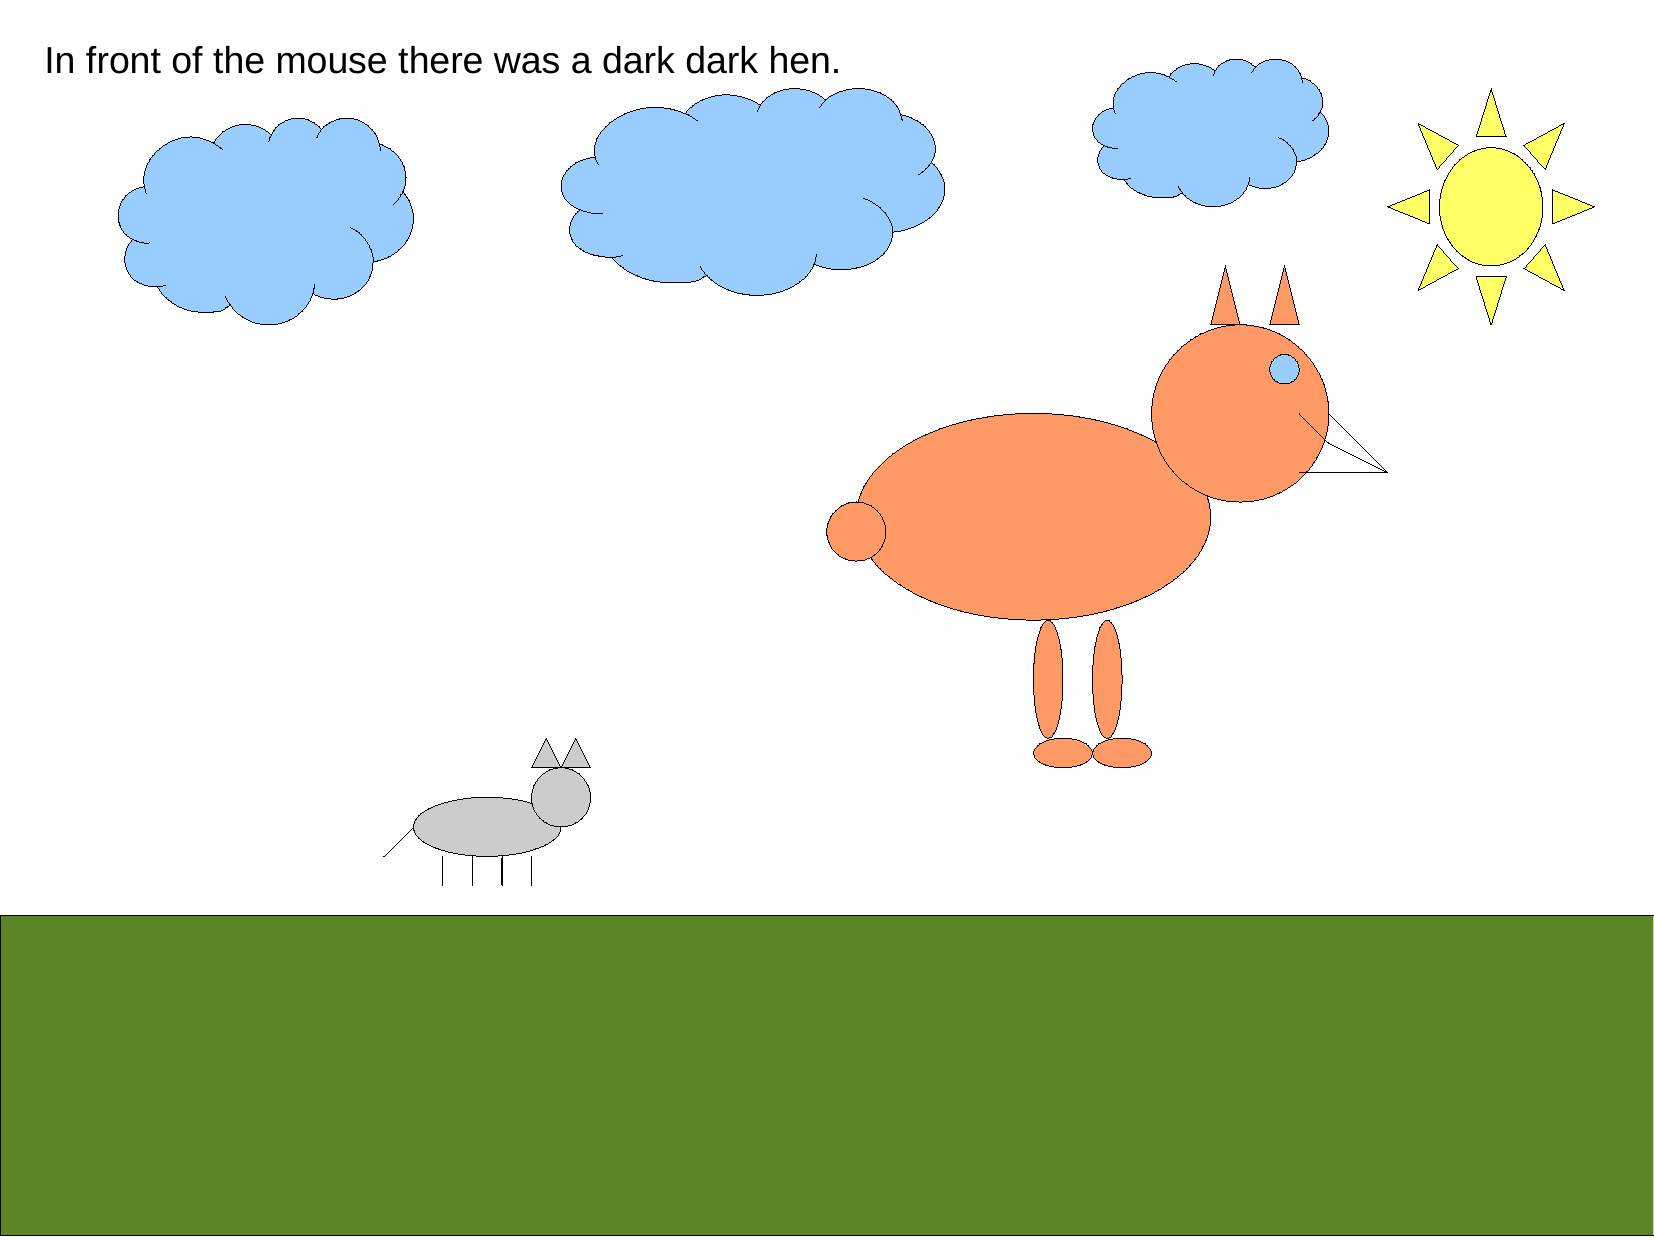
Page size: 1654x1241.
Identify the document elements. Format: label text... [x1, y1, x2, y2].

text_box [1439, 147, 1543, 266]
text_box [1552, 189, 1595, 224]
text_box [1387, 189, 1430, 224]
text_box [826, 265, 1329, 768]
text_box [1269, 265, 1300, 325]
text_box [561, 88, 945, 296]
text_box [1523, 123, 1565, 170]
text_box [1092, 59, 1329, 207]
text_box [0, 915, 1654, 1236]
text_box [413, 738, 591, 886]
text_box [1476, 88, 1507, 137]
text_box [118, 118, 414, 325]
text_box [1418, 244, 1459, 291]
text_box [1523, 244, 1565, 291]
text_box [1476, 276, 1507, 325]
text_box In front of the mouse there was a dark dark hen. [29, 31, 1625, 89]
text_box [1418, 123, 1459, 170]
